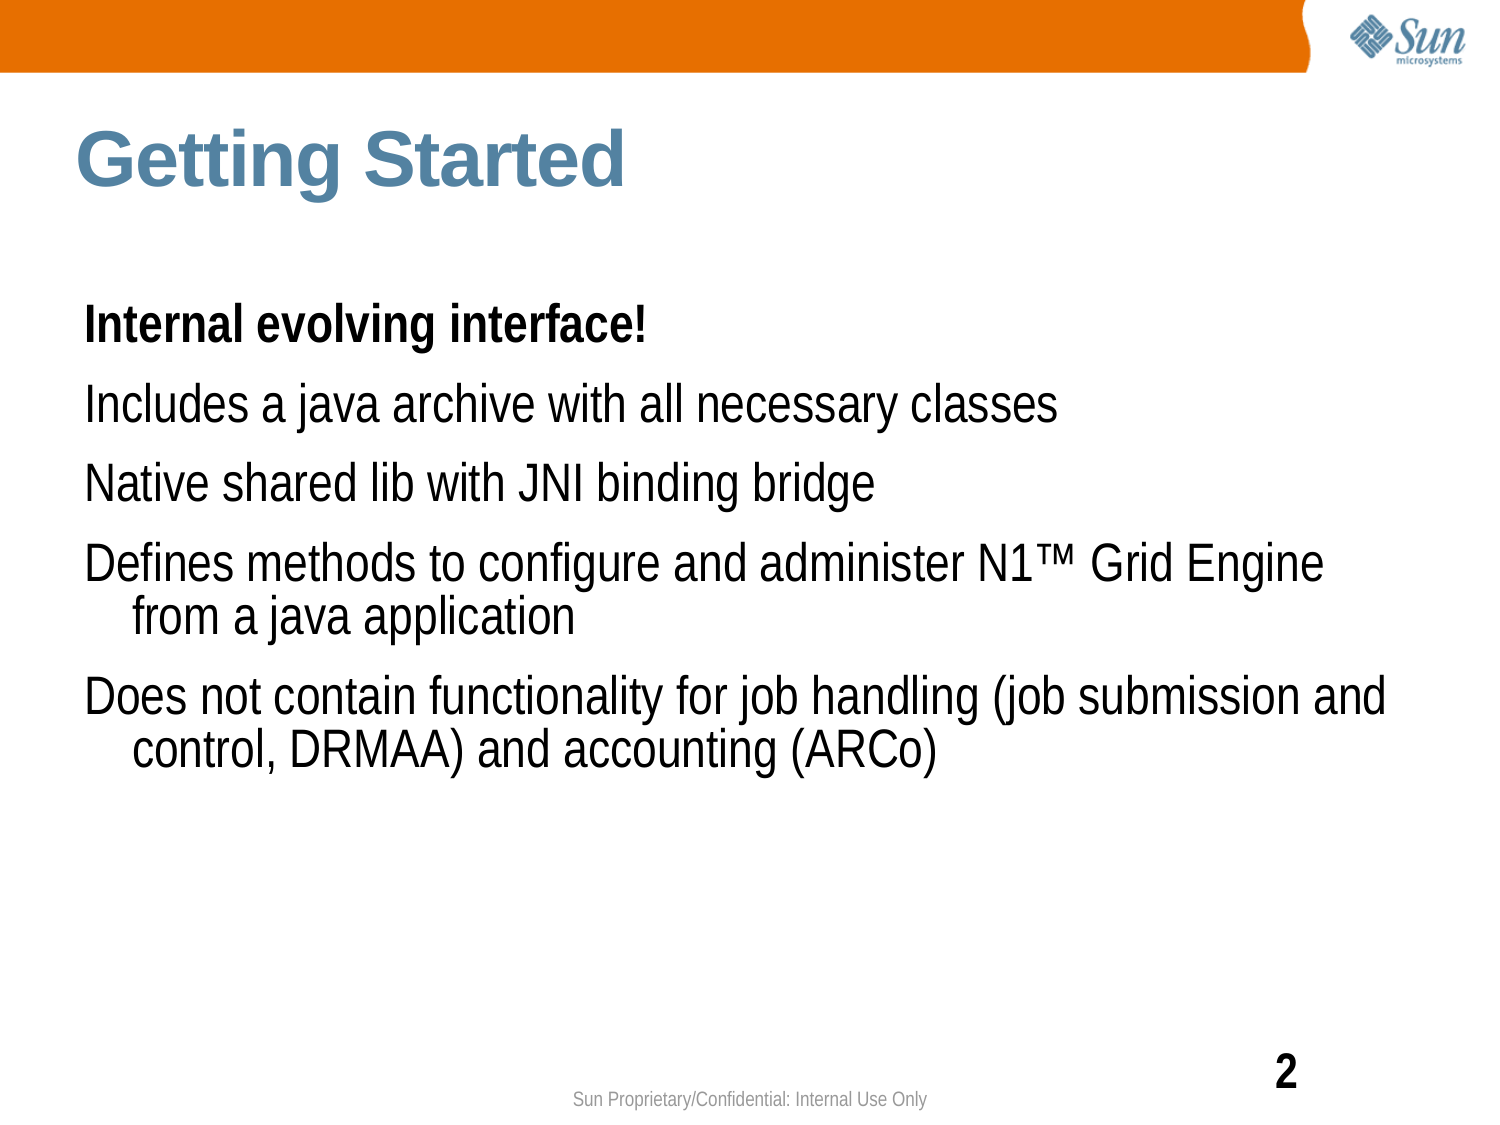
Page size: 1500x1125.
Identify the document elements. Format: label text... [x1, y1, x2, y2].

list Internal evolving interface! Includes a java archive with all necessary classes Native shared lib with JNI binding bridge Defines methods to configure and administer N1™ Grid Engine from a java application Does not contain functionality for job handling (job submission and control, DRMAA) and accounting (ARCo) [64, 299, 1402, 976]
text_box [606, 483, 610, 542]
title Getting Started [75, 122, 1438, 228]
picture [0, 0, 1500, 75]
